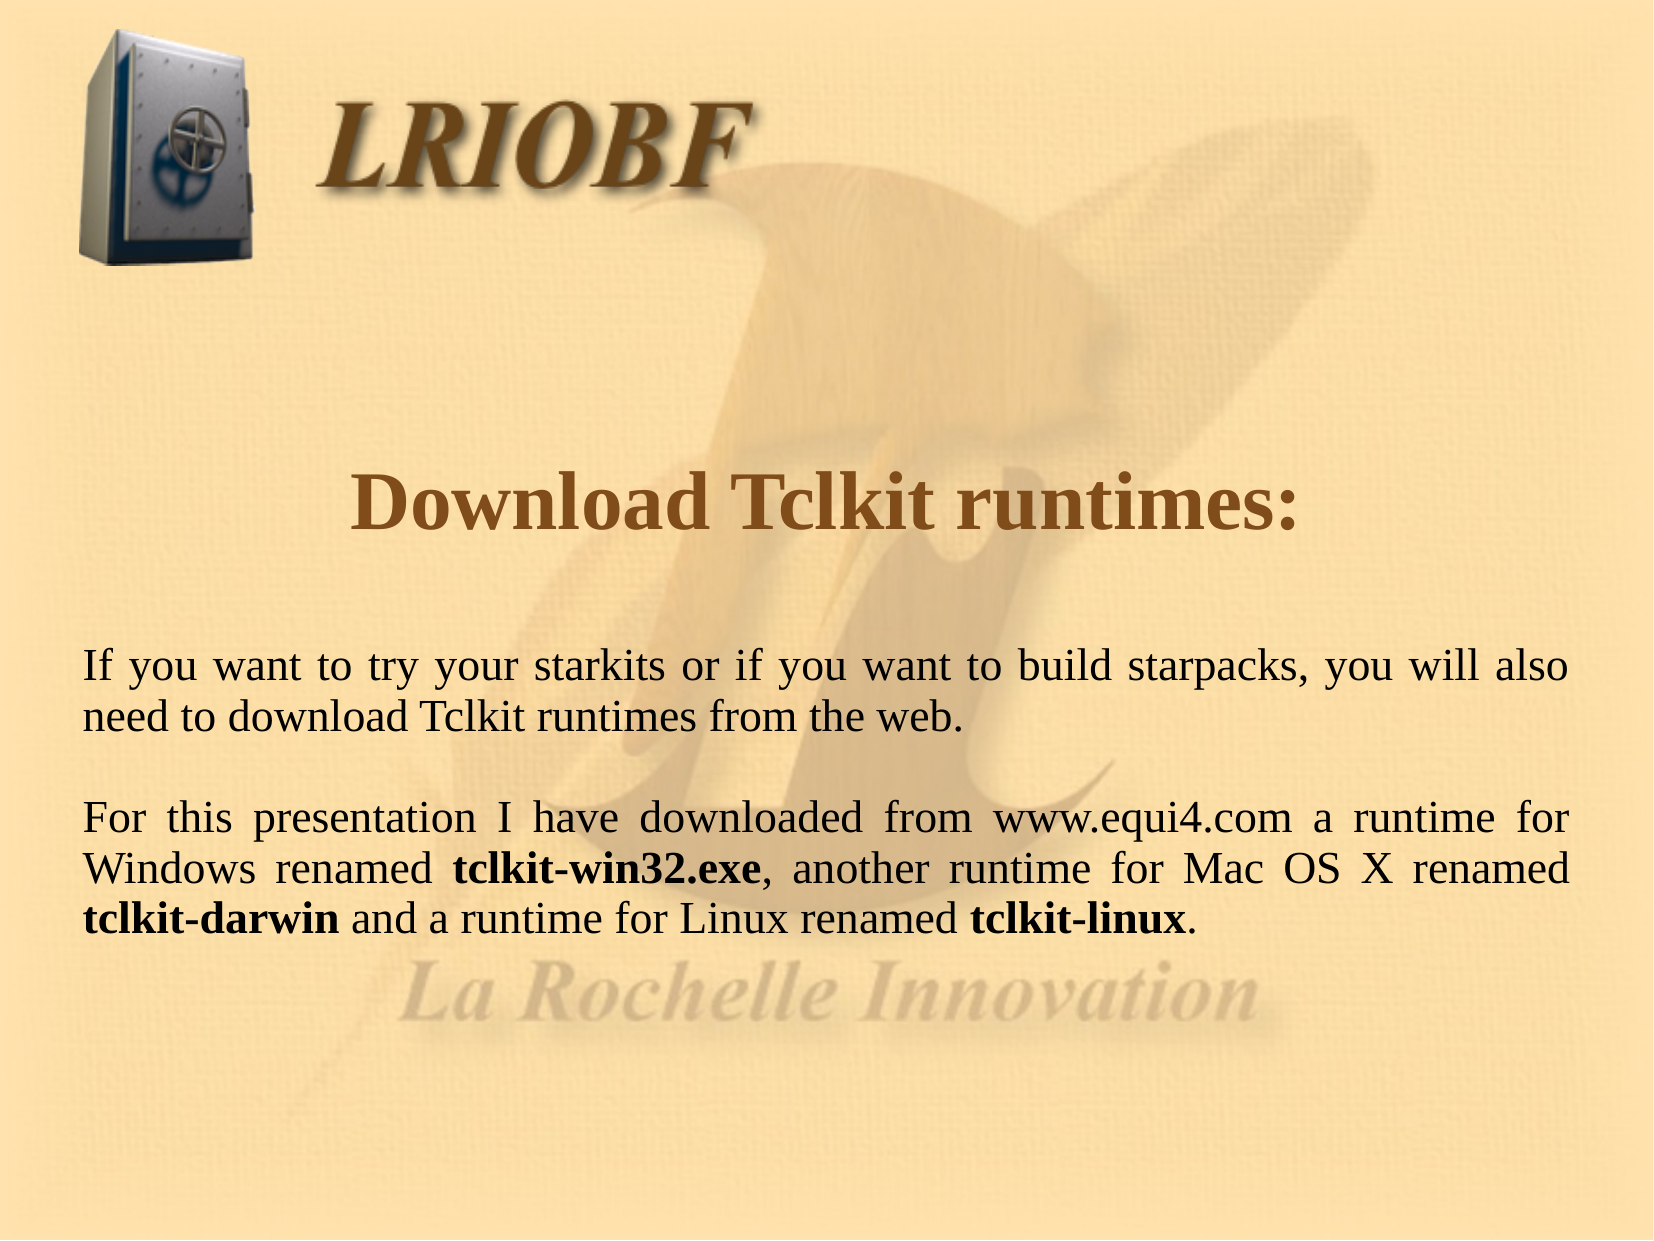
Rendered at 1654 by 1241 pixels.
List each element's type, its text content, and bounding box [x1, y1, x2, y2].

picture [0, 0, 1654, 1241]
subtitle Download Tclkit runtimes: If you want to try your starkits or if you want to build starpacks, you will also need to download Tclkit runtimes from the web. For this presentation I have downloaded from www.equi4.com a runtime for Windows renamed tclkit-win32.exe, another runtime for Mac OS X renamed tclkit-darwin and a runtime for Linux renamed tclkit-linux. [82, 297, 1571, 1102]
